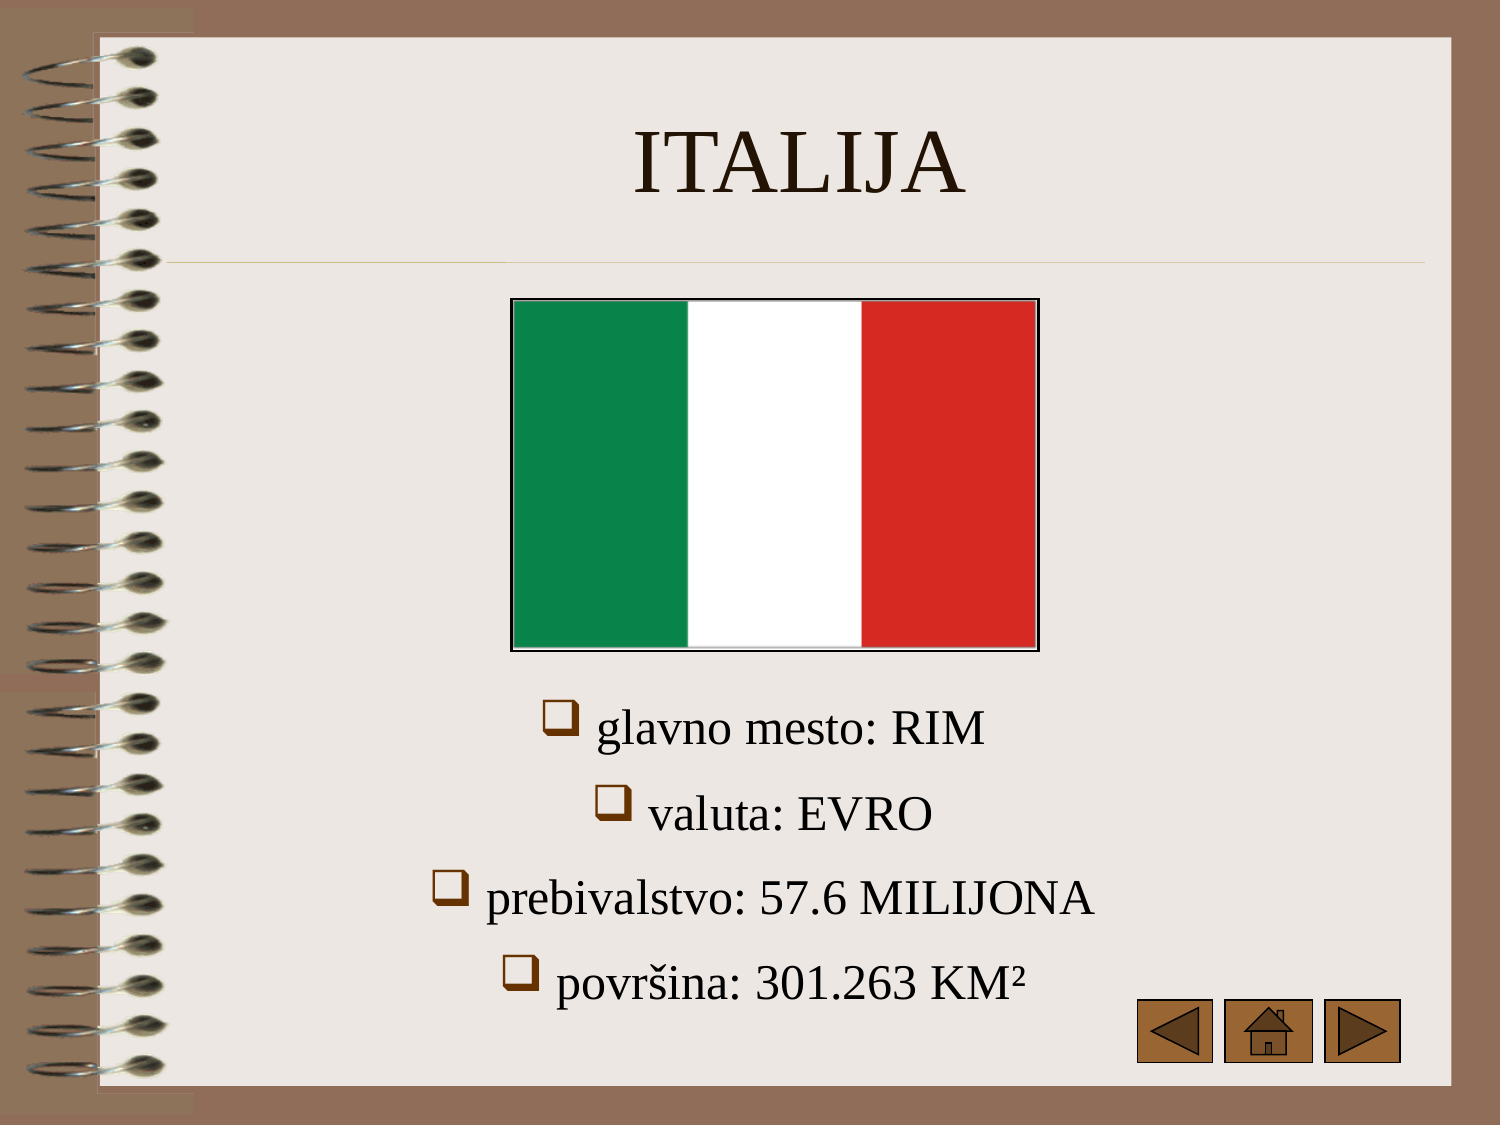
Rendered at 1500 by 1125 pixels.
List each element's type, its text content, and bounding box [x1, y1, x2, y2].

text_box [1324, 999, 1400, 1063]
picture [0, 692, 194, 1115]
title ITALIJA [174, 62, 1425, 250]
text_box [1137, 999, 1213, 1063]
text_box glavno mesto: RIM valuta: EVRO prebivalstvo: 57.6 MILIJONA površina: 301.263 KM² [412, 687, 1113, 1018]
picture [512, 299, 1038, 650]
picture [0, 8, 194, 674]
text_box [1224, 999, 1313, 1063]
